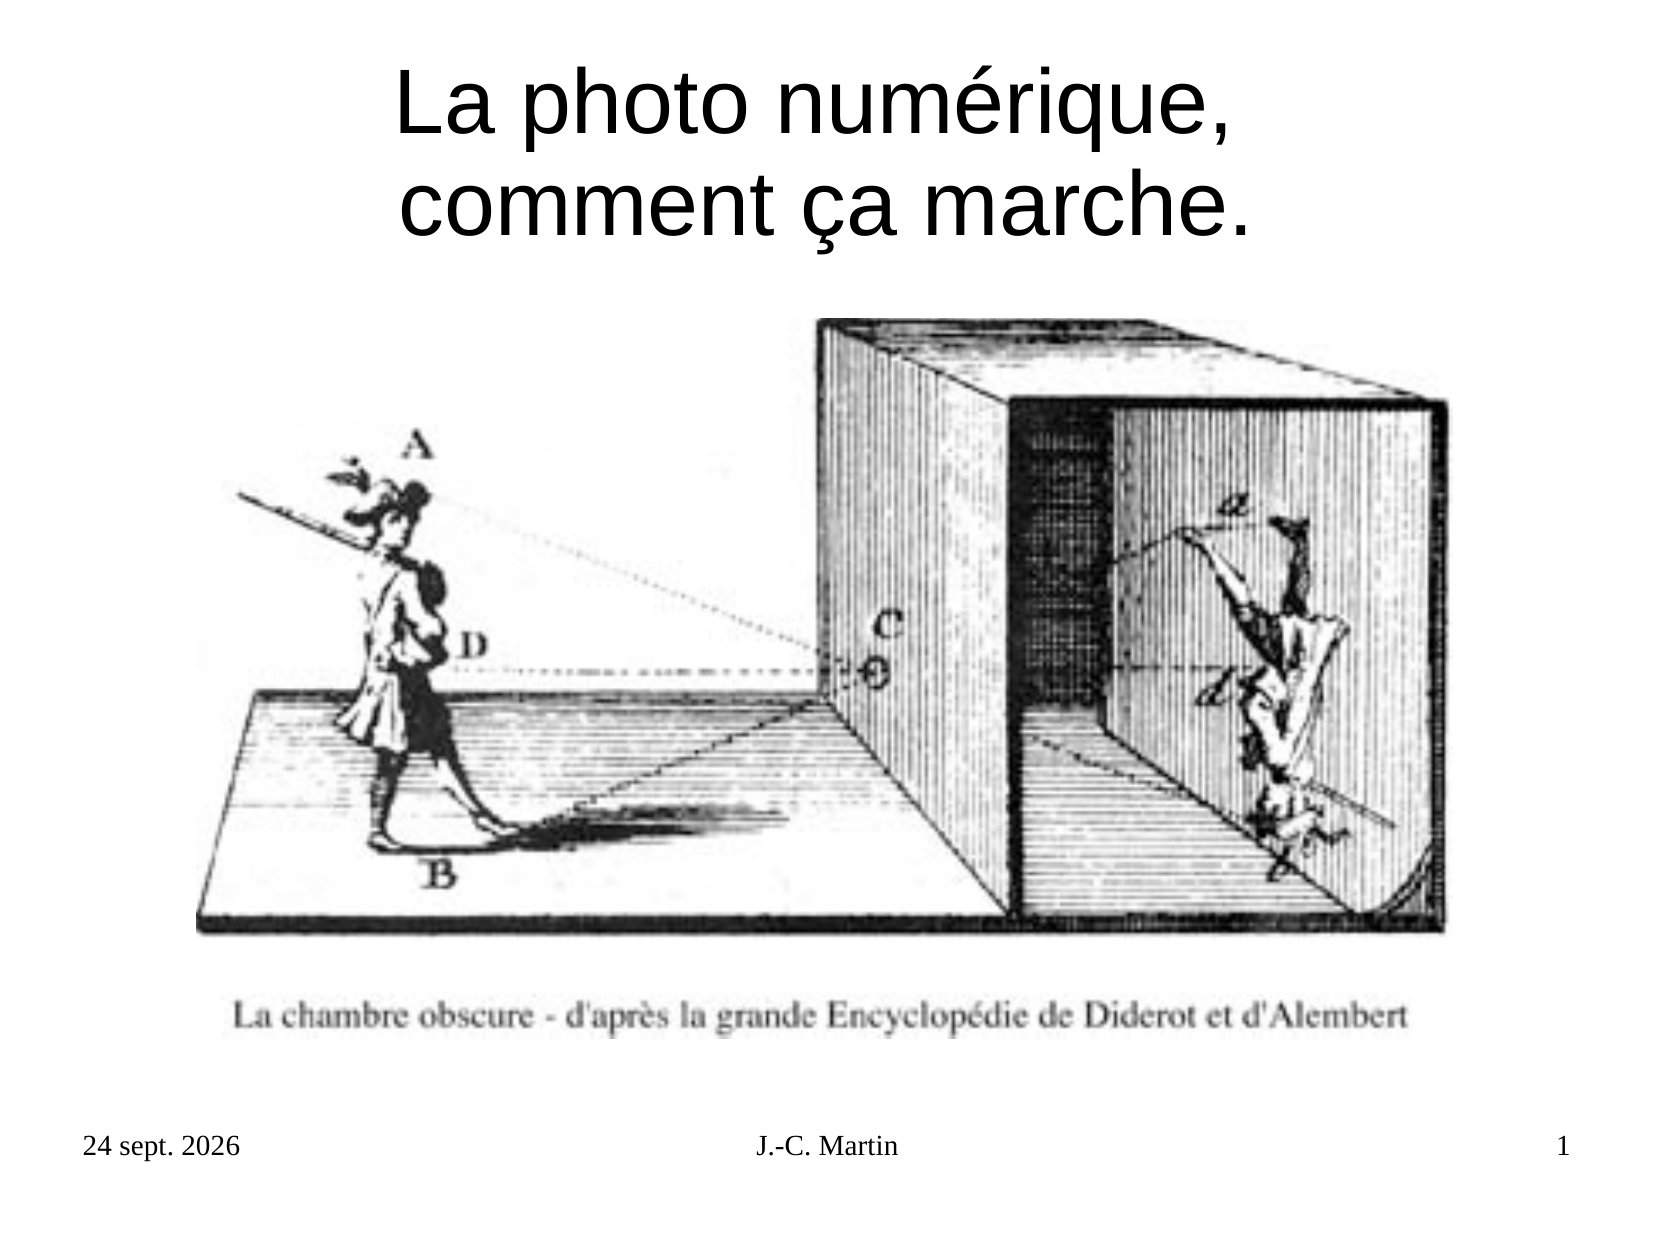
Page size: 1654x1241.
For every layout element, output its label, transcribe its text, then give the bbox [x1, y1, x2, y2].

picture [196, 318, 1453, 1039]
title La photo numérique, comment ça marche. [82, 49, 1571, 257]
